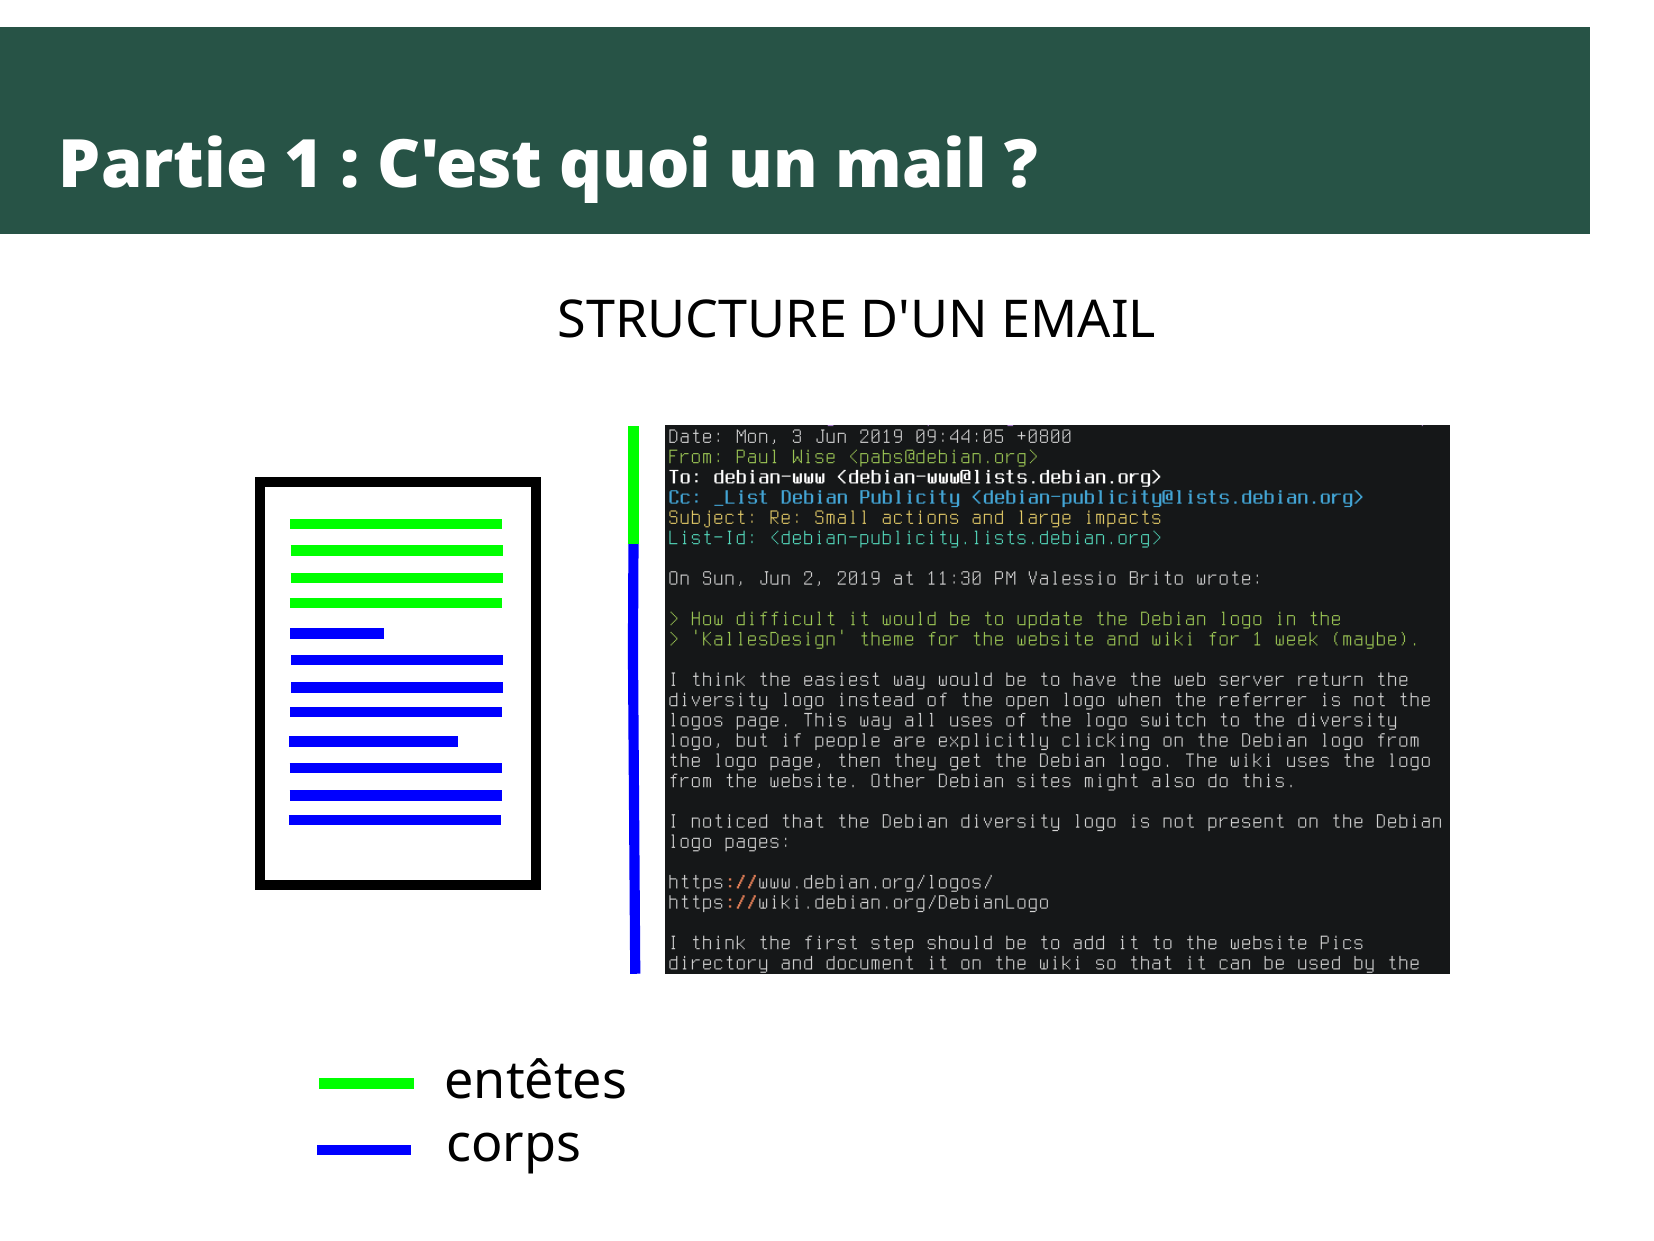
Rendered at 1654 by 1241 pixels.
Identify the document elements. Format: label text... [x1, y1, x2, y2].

title Partie 1 : C'est quoi un mail ? [59, 59, 1595, 207]
picture [180, 234, 1516, 1236]
